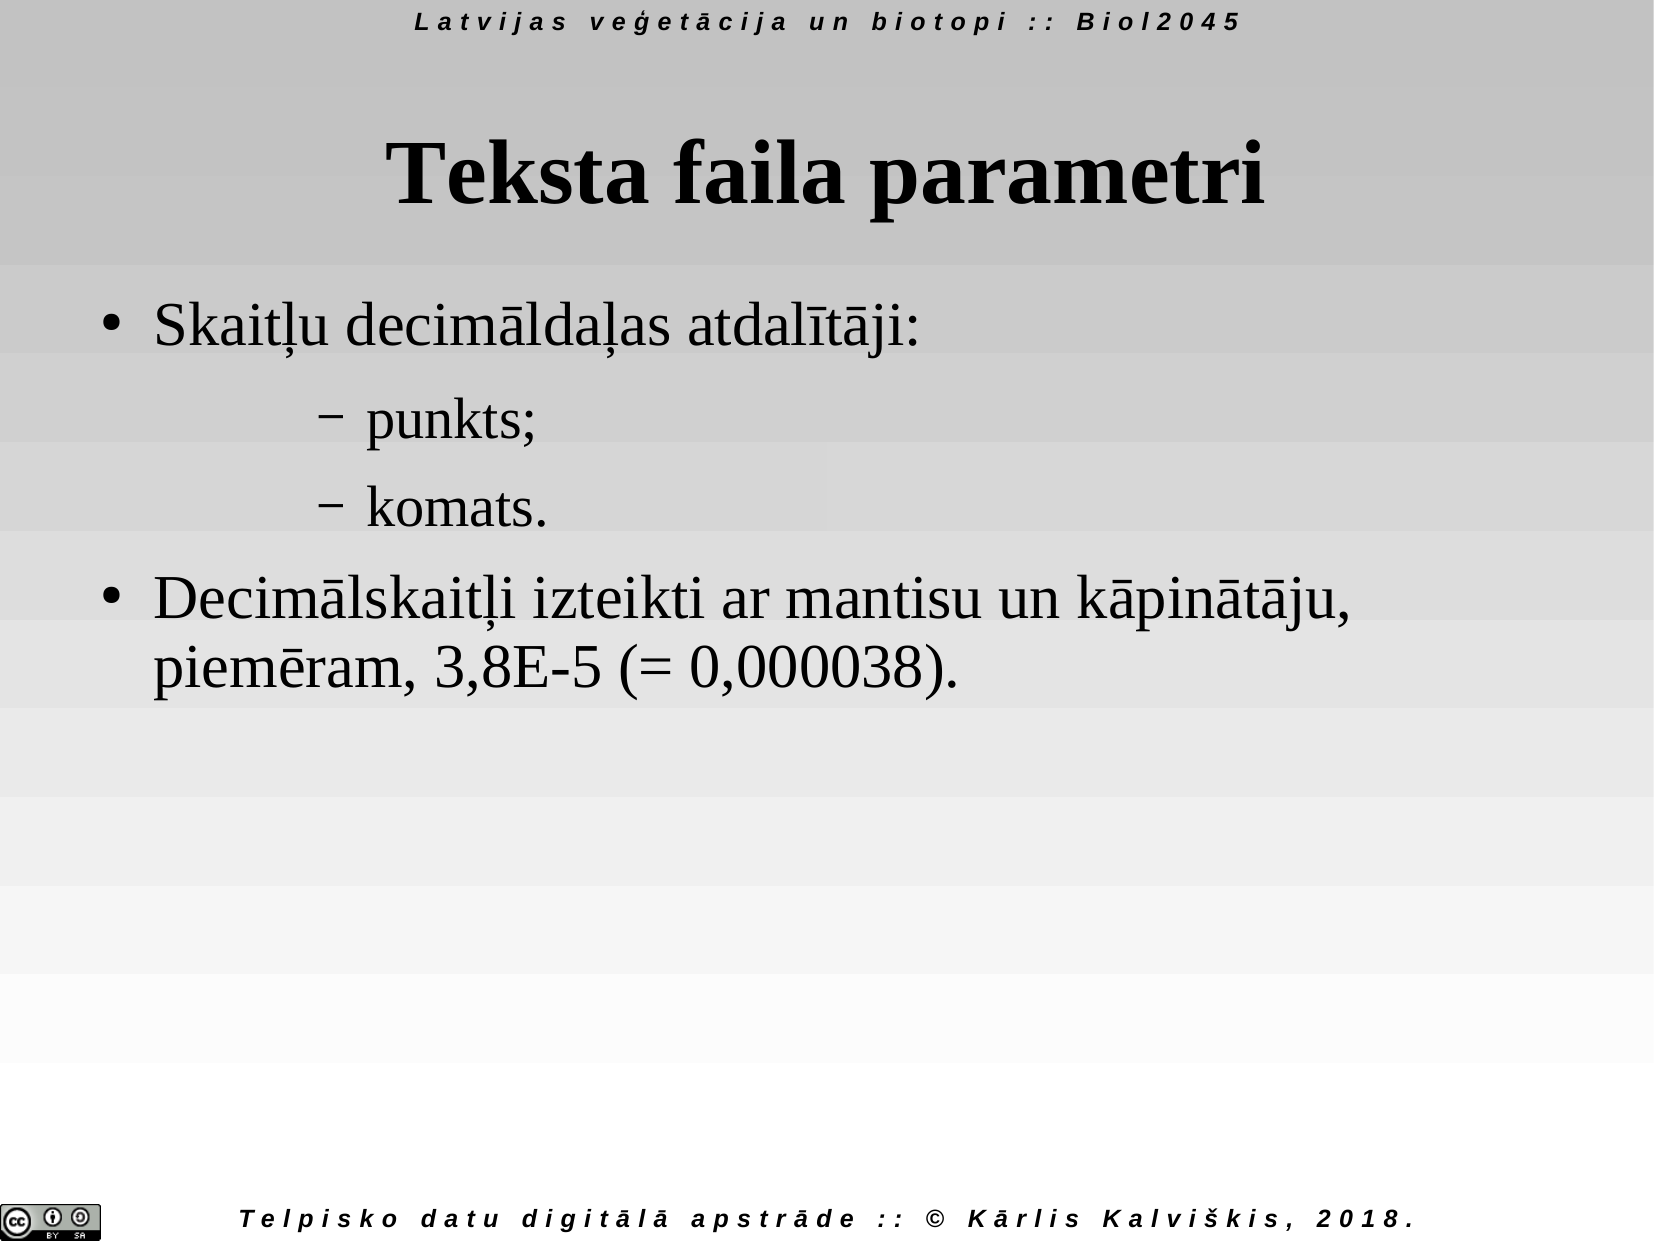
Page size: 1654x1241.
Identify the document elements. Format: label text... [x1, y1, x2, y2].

title Teksta faila parametri [29, 49, 1625, 296]
list Skaitļu decimāldaļas atdalītāji: punkts; komats. Decimālskaitļi izteikti ar mantisu un kāpinātāju, piemēram, 3,8E-5 (= 0,000038). [82, 289, 1571, 1098]
picture [0, 0, 1654, 1241]
